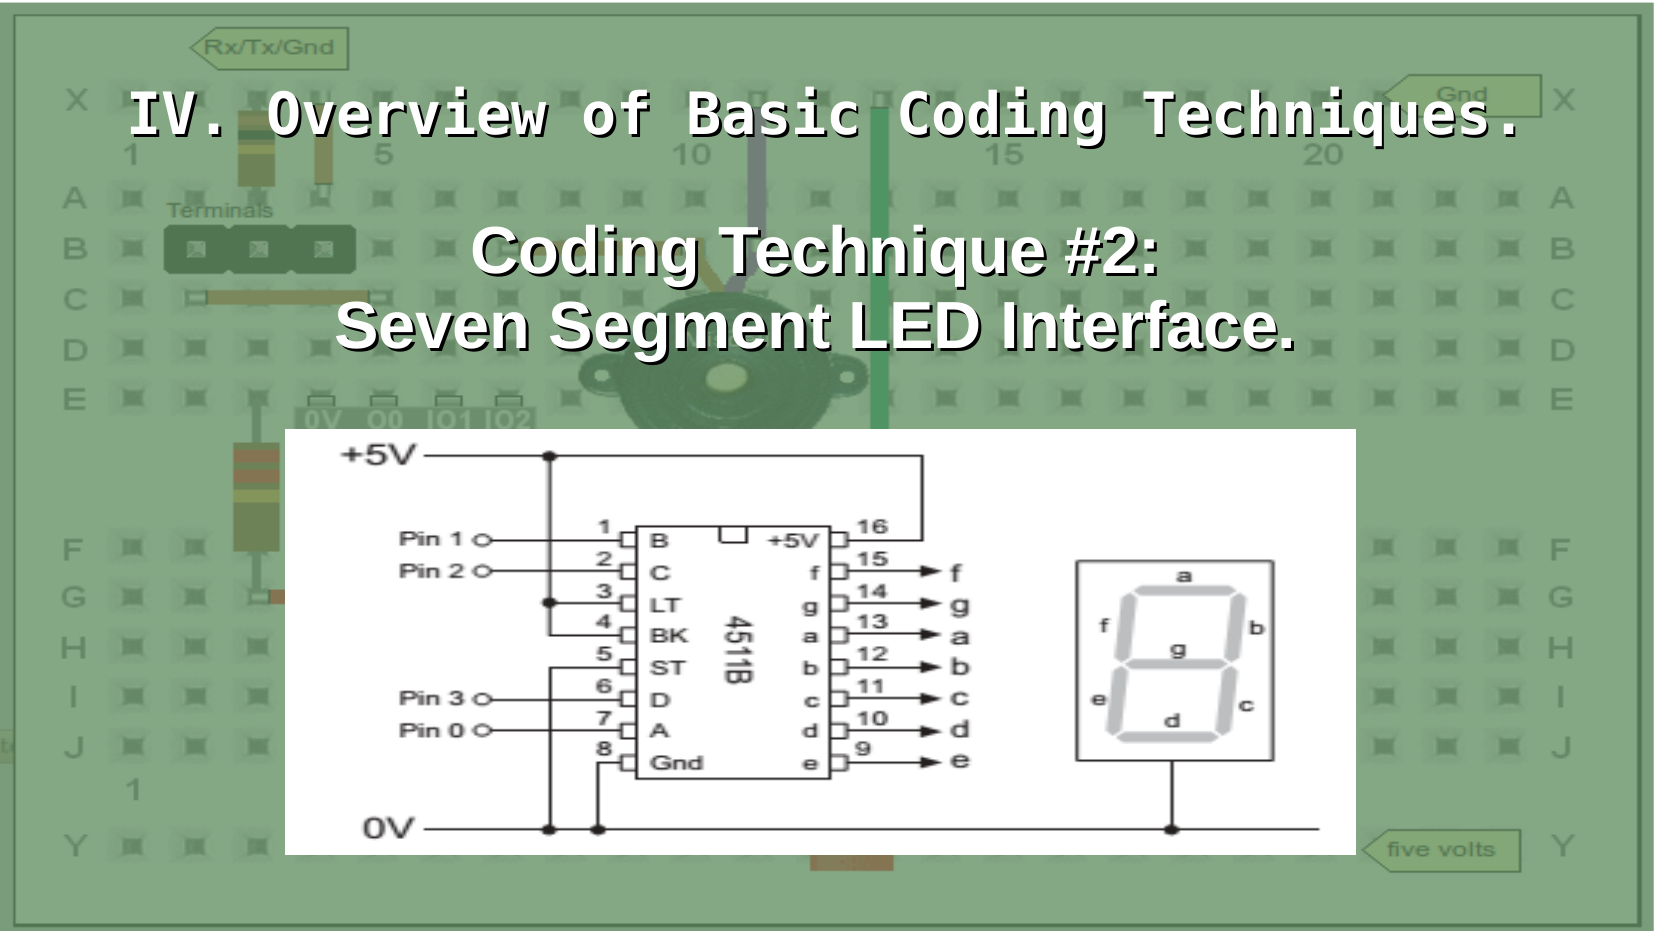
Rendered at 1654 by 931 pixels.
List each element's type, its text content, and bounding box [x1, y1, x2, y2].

picture [0, 2, 1654, 931]
title IV. Overview of Basic Coding Techniques. [82, 28, 1571, 202]
subtitle Coding Technique #2: Seven Segment LED Interface. [71, 140, 1561, 886]
